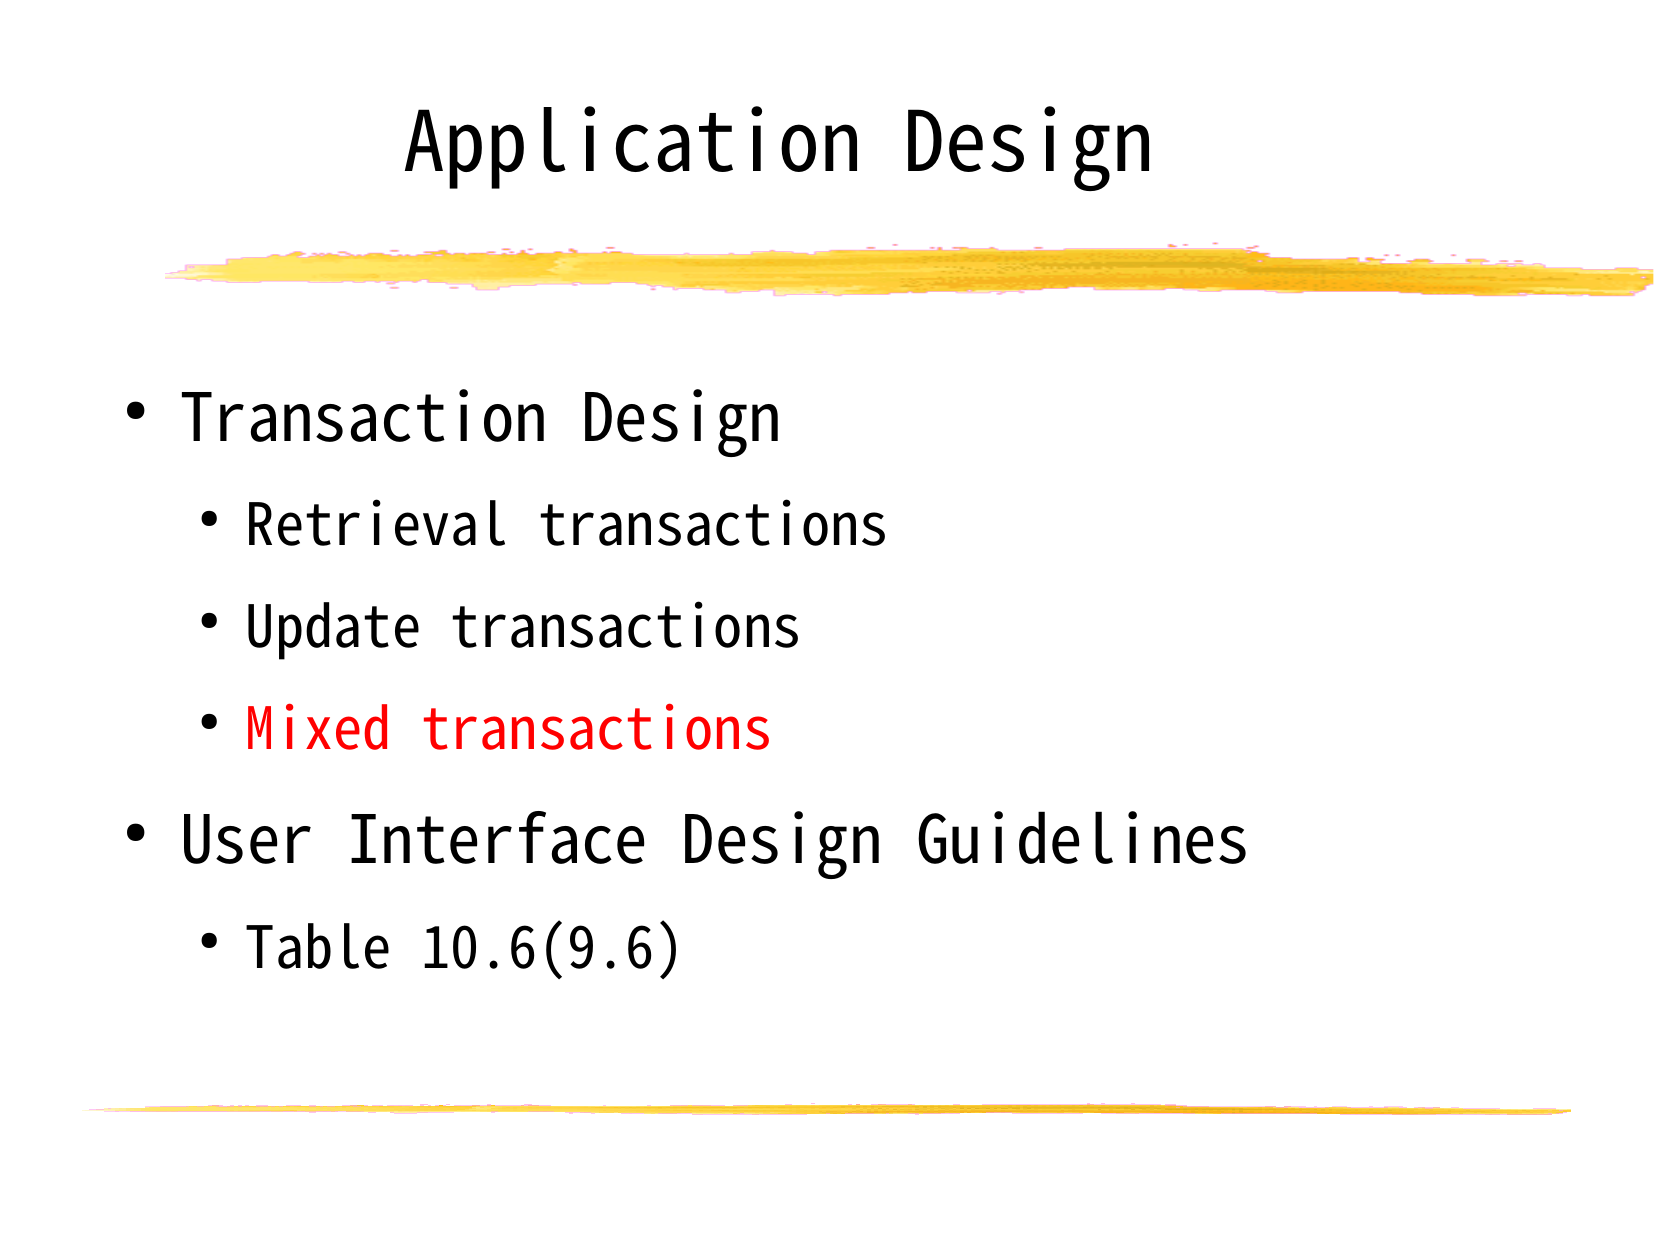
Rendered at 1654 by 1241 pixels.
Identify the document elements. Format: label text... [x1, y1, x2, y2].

picture [165, 237, 1654, 308]
list Transaction Design Retrieval transactions Update transactions Mixed transactions User Interface Design Guidelines Table 10.6(9.6) [124, 358, 1530, 1103]
picture [82, 1102, 1571, 1117]
title Application Design [76, 28, 1482, 235]
